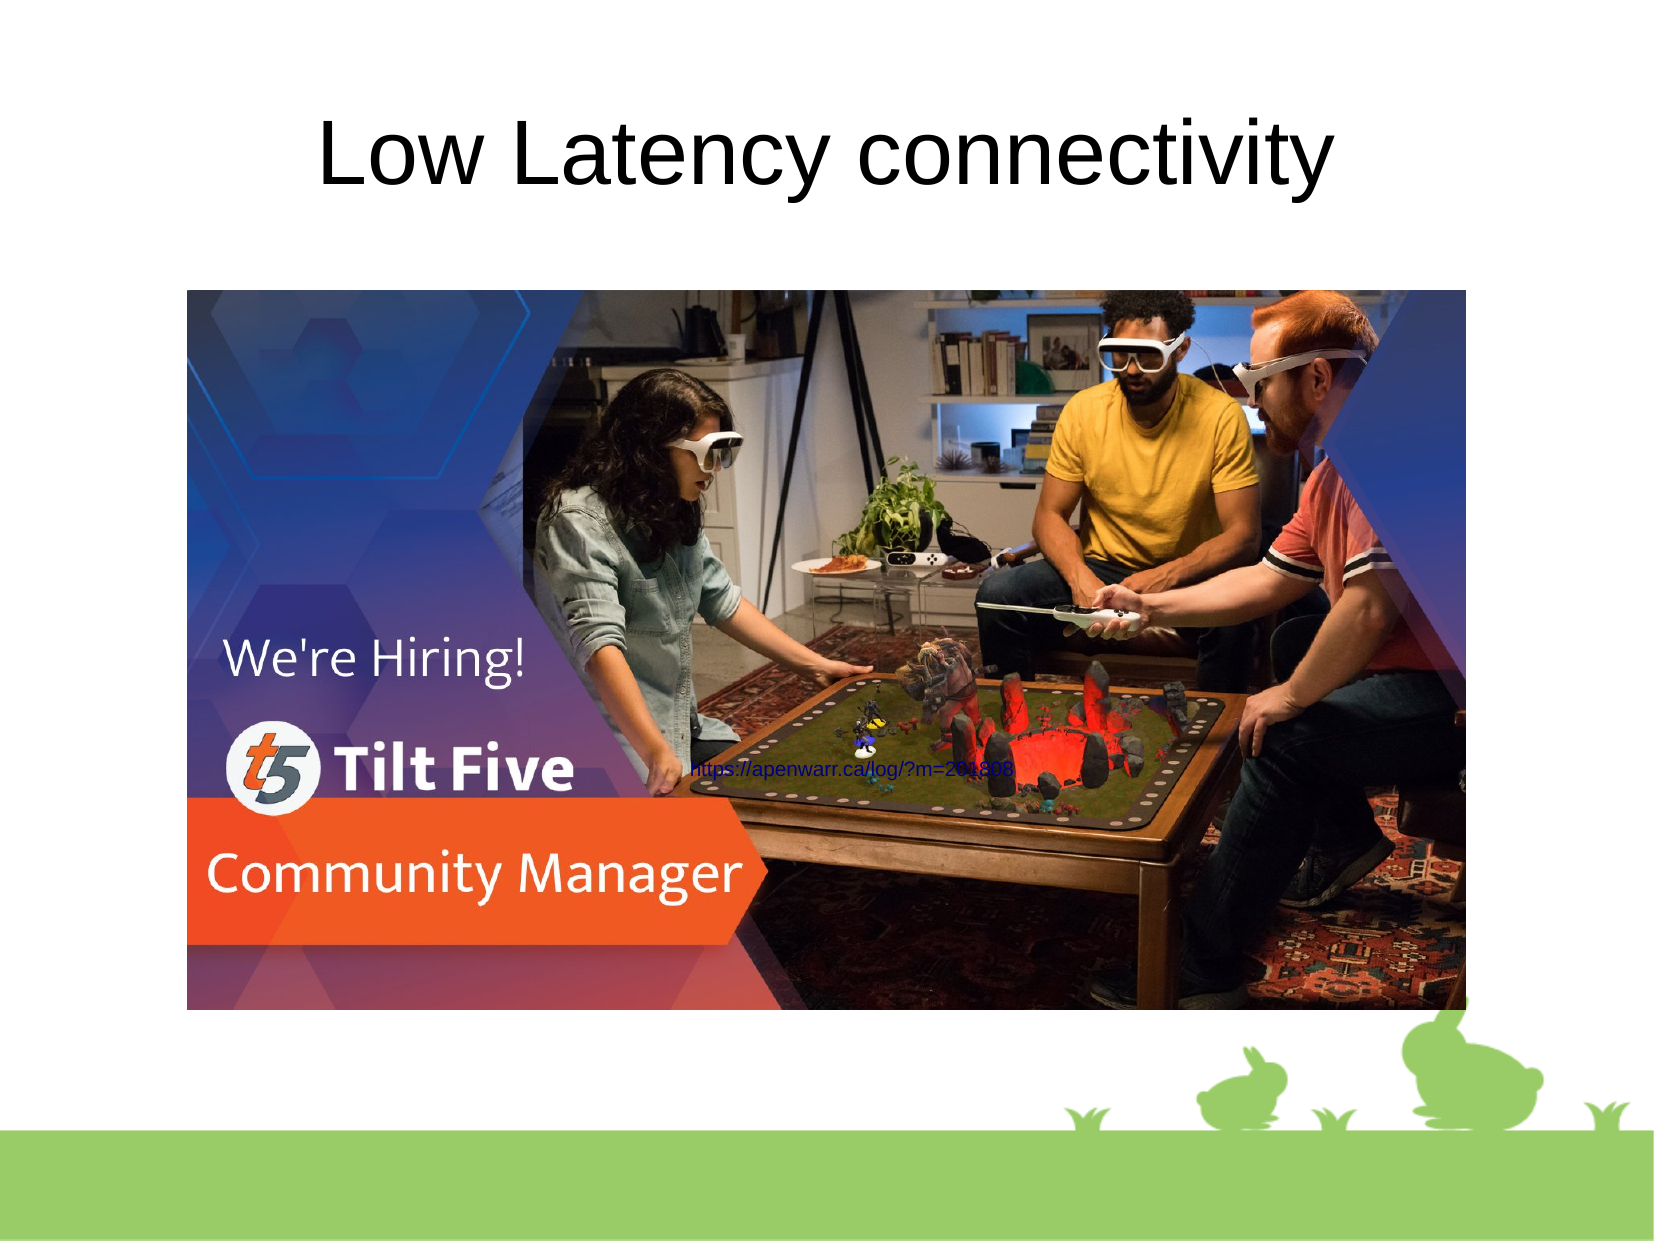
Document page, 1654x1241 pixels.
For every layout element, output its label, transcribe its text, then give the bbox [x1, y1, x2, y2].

text_box https://apenwarr.ca/log/?m=201808 [675, 750, 1029, 789]
title Low Latency connectivity [82, 49, 1571, 257]
picture [0, 0, 1654, 1241]
